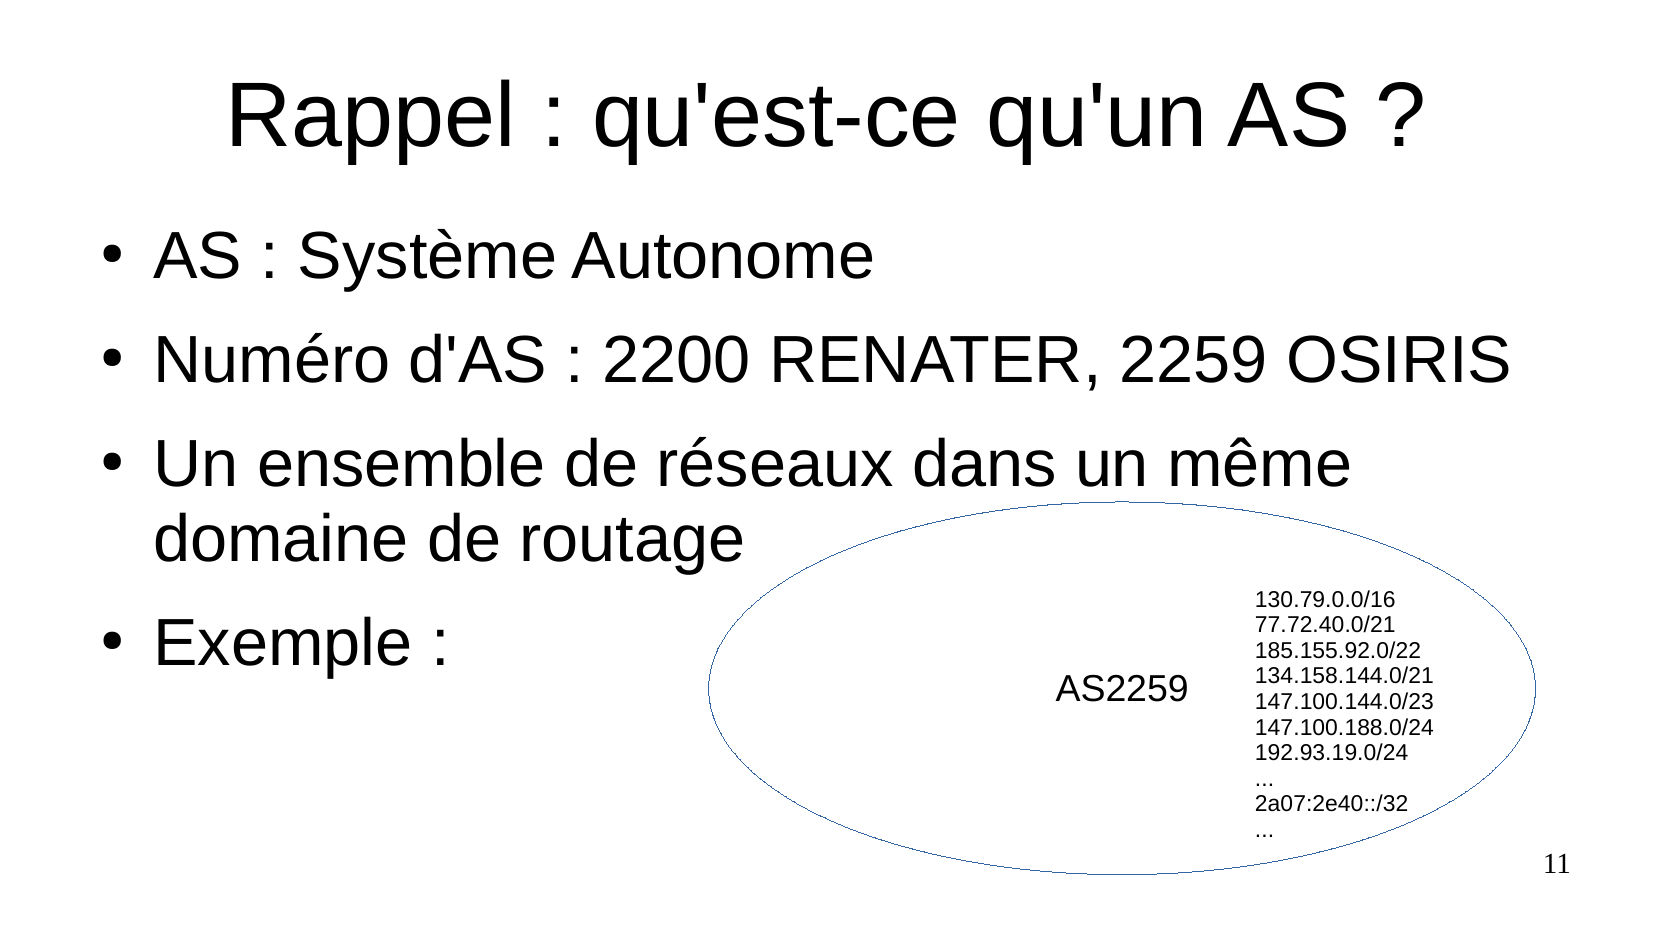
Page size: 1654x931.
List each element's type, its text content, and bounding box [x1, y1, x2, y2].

text_box [874, 595, 1240, 782]
list AS : Système Autonome Numéro d'AS : 2200 RENATER, 2259 OSIRIS Un ensemble de réseaux dans un même domaine de routage Exemple : [82, 217, 1571, 758]
title Rappel : qu'est-ce qu'un AS ? [82, 37, 1571, 193]
text_box 130.79.0.0/16 77.72.40.0/21 185.155.92.0/22 134.158.144.0/21 147.100.144.0/23 147.100.188.0/24 192.93.19.0/24 ... 2a07:2e40::/32 ... [1240, 579, 1506, 850]
text_box AS2259 [708, 501, 1457, 875]
text_box AS2259 [1506, 619, 1536, 758]
